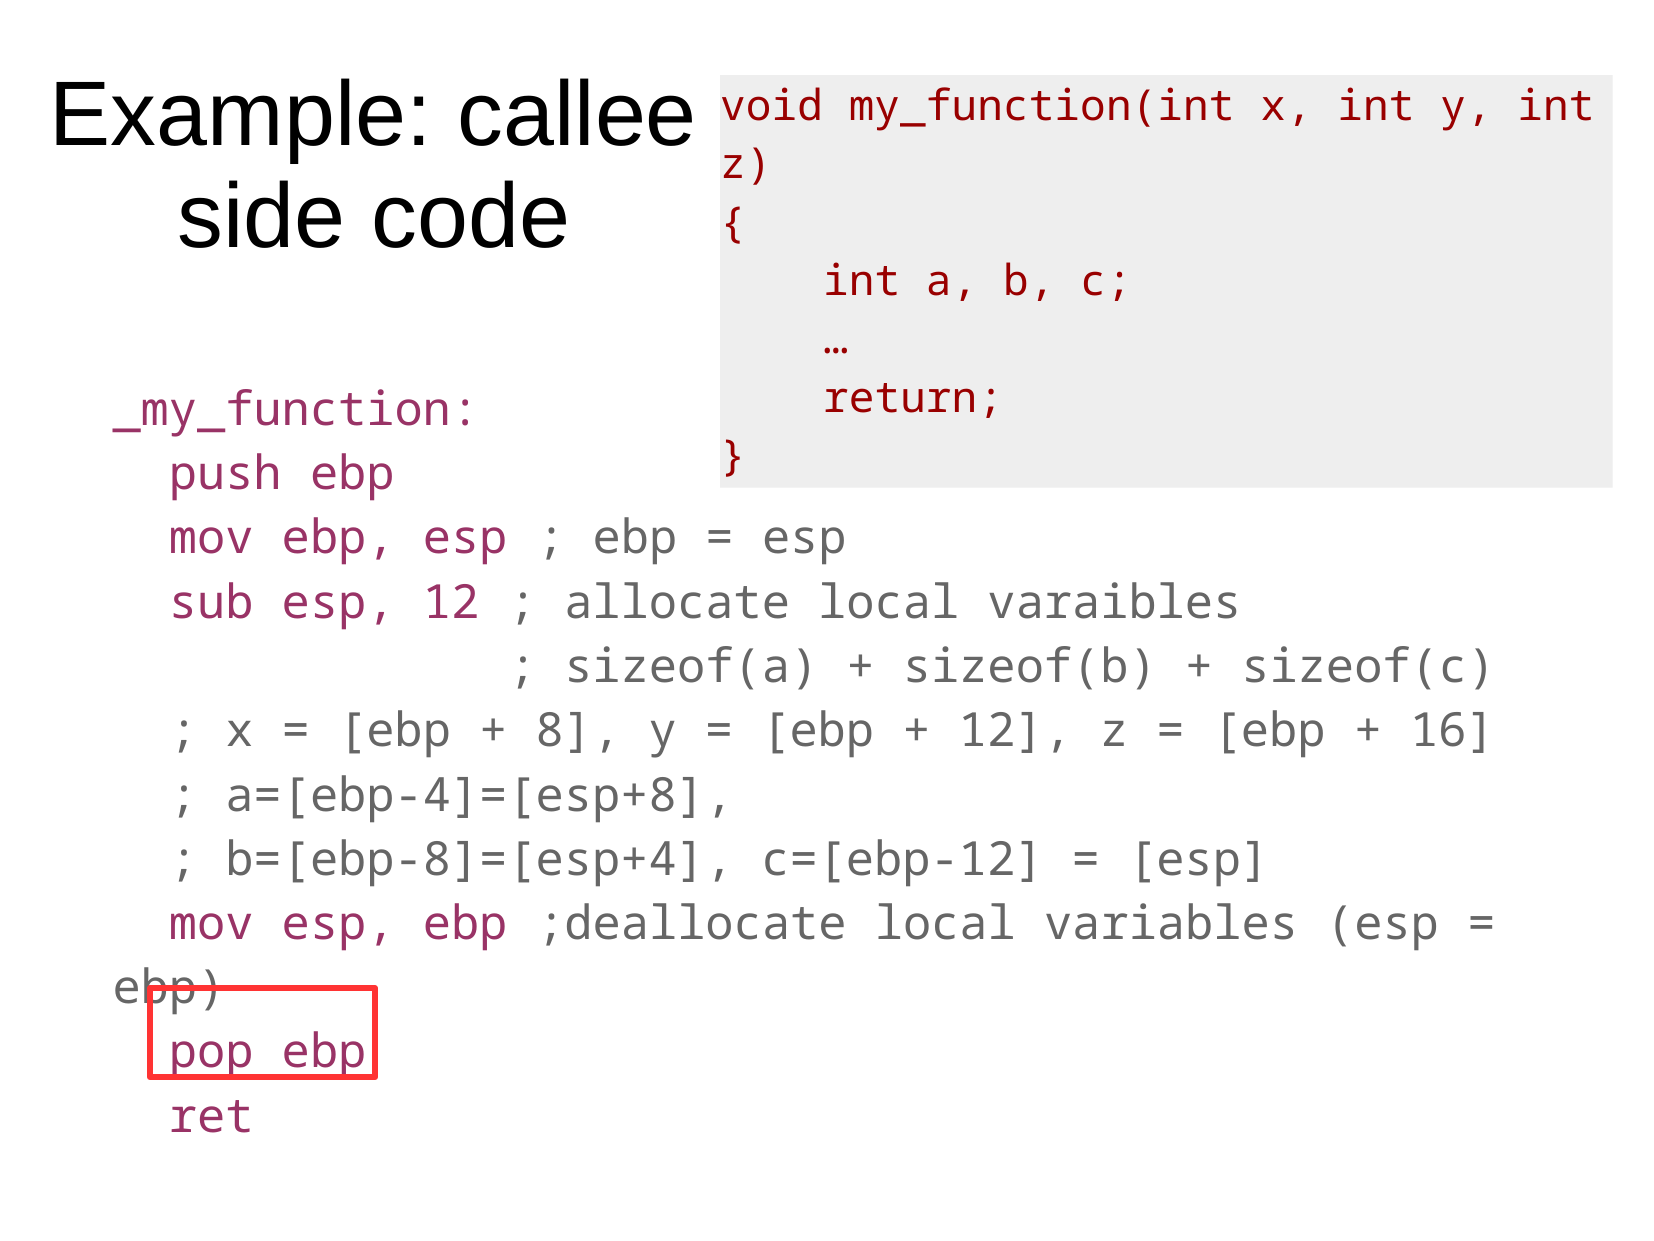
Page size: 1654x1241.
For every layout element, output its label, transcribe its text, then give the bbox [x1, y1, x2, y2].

list void my_function(int x, int y, int z) { int a, b, c; … return; } [720, 75, 1613, 488]
title Example: callee side code [21, 61, 727, 269]
list _my_function: push ebp mov ebp, esp ; ebp = esp sub esp, 12 ; allocate local varaibles ; sizeof(a) + sizeof(b) + sizeof(c) ; x = [ebp + 8], y = [ebp + 12], z = [ebp + 16] ; a=[ebp-4]=[esp+8], ; b=[ebp-8]=[esp+4], c=[ebp-12] = [esp] mov esp, ebp ;deallocate local variables (esp = ebp) pop ebp ret [112, 375, 1572, 1163]
